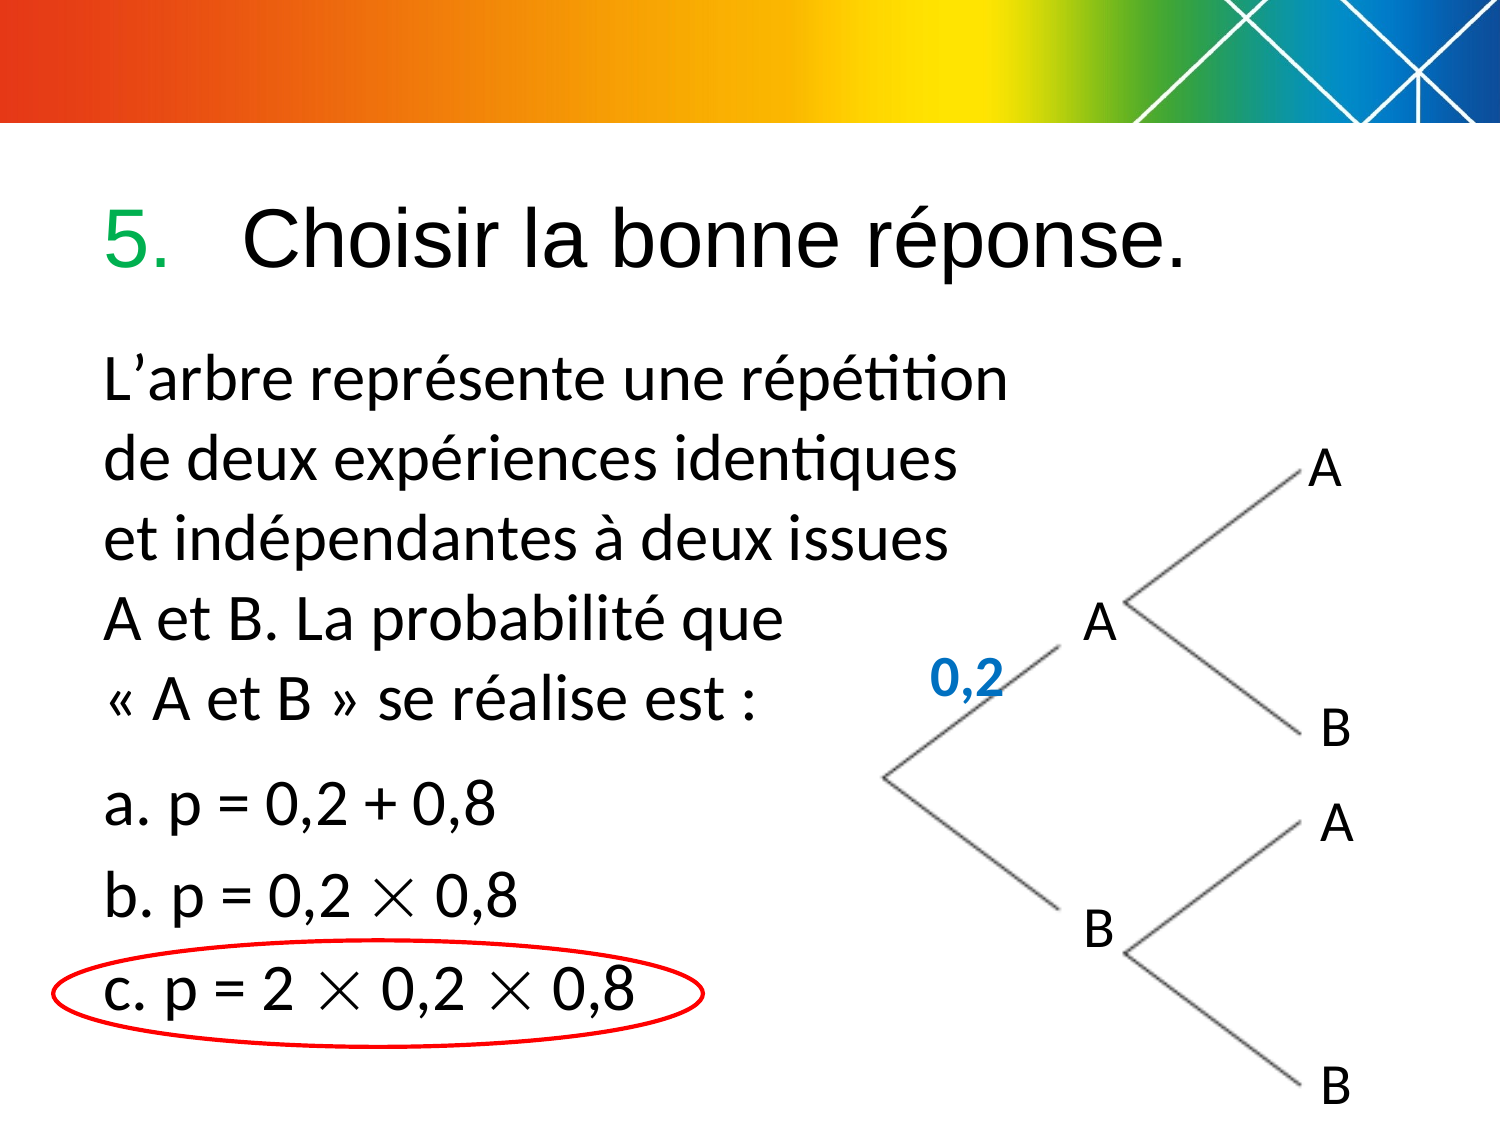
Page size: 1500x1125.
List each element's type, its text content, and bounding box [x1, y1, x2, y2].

text_box L’arbre représente une répétition de deux expériences identiques et indépendantes à deux issues A et B. La probabilité que « A et B » se réalise est : p = 0,2 + 0,8 p = 0,2  0,8 c. p = 2  0,2  0,8 [88, 326, 1424, 1032]
text_box A [1069, 574, 1164, 660]
picture [1340, 0, 1500, 123]
title Choisir la bonne réponse. [88, 163, 1500, 305]
text_box B [1069, 881, 1164, 967]
picture [0, 0, 1359, 123]
picture [832, 1032, 1400, 1125]
text_box A [1305, 775, 1400, 861]
text_box 0,2 [915, 630, 1046, 716]
text_box B [1305, 1039, 1400, 1125]
text_box A [1293, 420, 1388, 507]
text_box L’arbre représente une répétition de deux expériences identiques et indépendantes à deux issues A et B. La probabilité que « A et B » se réalise est : p = 0,2 + 0,8 p = 0,2  0,8 c. p = 2  0,2  0,8 [88, 943, 700, 1032]
text_box B [1305, 680, 1400, 767]
